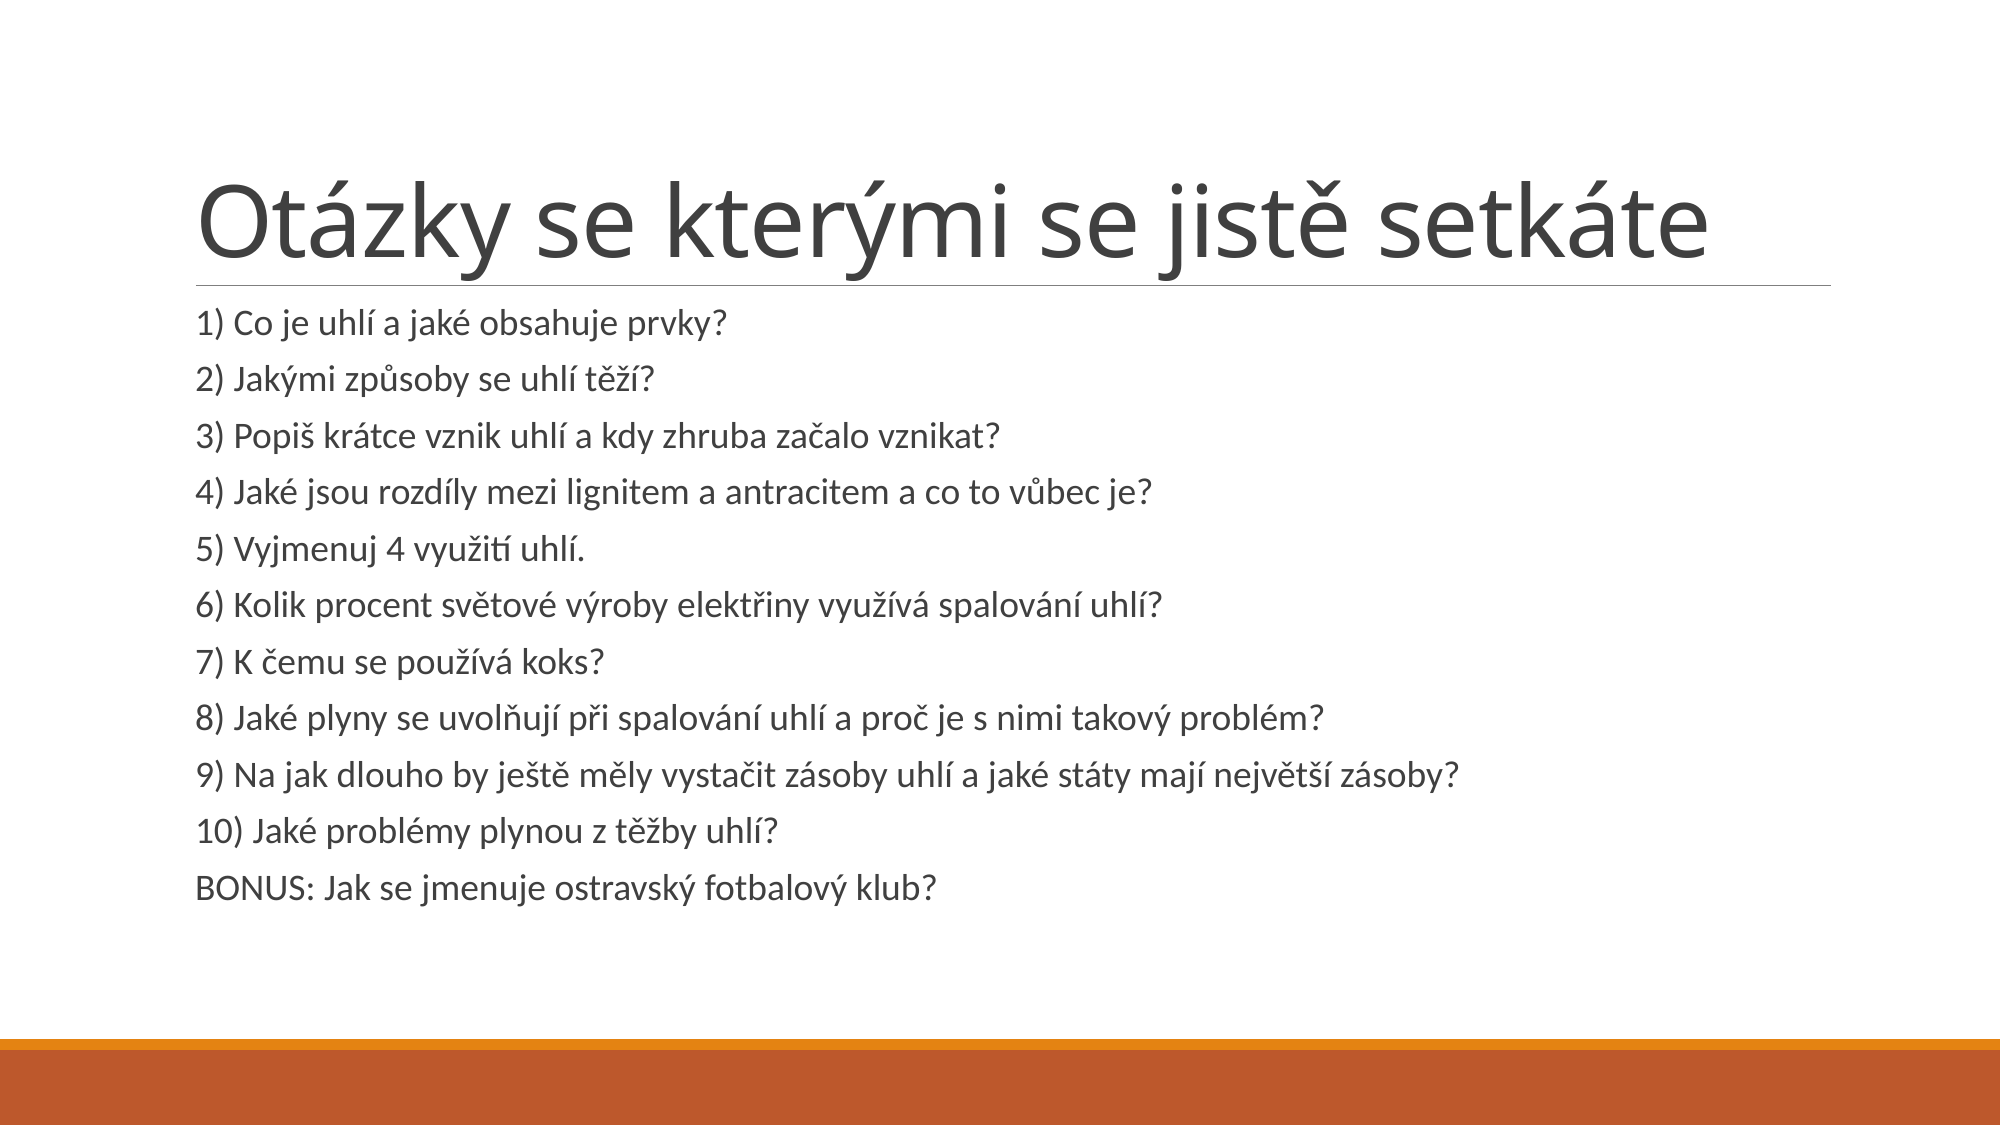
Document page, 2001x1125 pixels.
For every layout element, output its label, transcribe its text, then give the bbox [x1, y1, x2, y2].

list 1) Co je uhlí a jaké obsahuje prvky? 2) Jakými způsoby se uhlí těží? 3) Popiš krátce vznik uhlí a kdy zhruba začalo vznikat? 4) Jaké jsou rozdíly mezi lignitem a antracitem a co to vůbec je? 5) Vyjmenuj 4 využití uhlí. 6) Kolik procent světové výroby elektřiny využívá spalování uhlí? 7) K čemu se používá koks? 8) Jaké plyny se uvolňují při spalování uhlí a proč je s nimi takový problém? 9) Na jak dlouho by ještě měly vystačit zásoby uhlí a jaké státy mají největší zásoby? 10) Jaké problémy plynou z těžby uhlí? BONUS: Jak se jmenuje ostravský fotbalový klub? [180, 302, 1831, 963]
title Otázky se kterými se jistě setkáte [180, 47, 1831, 286]
